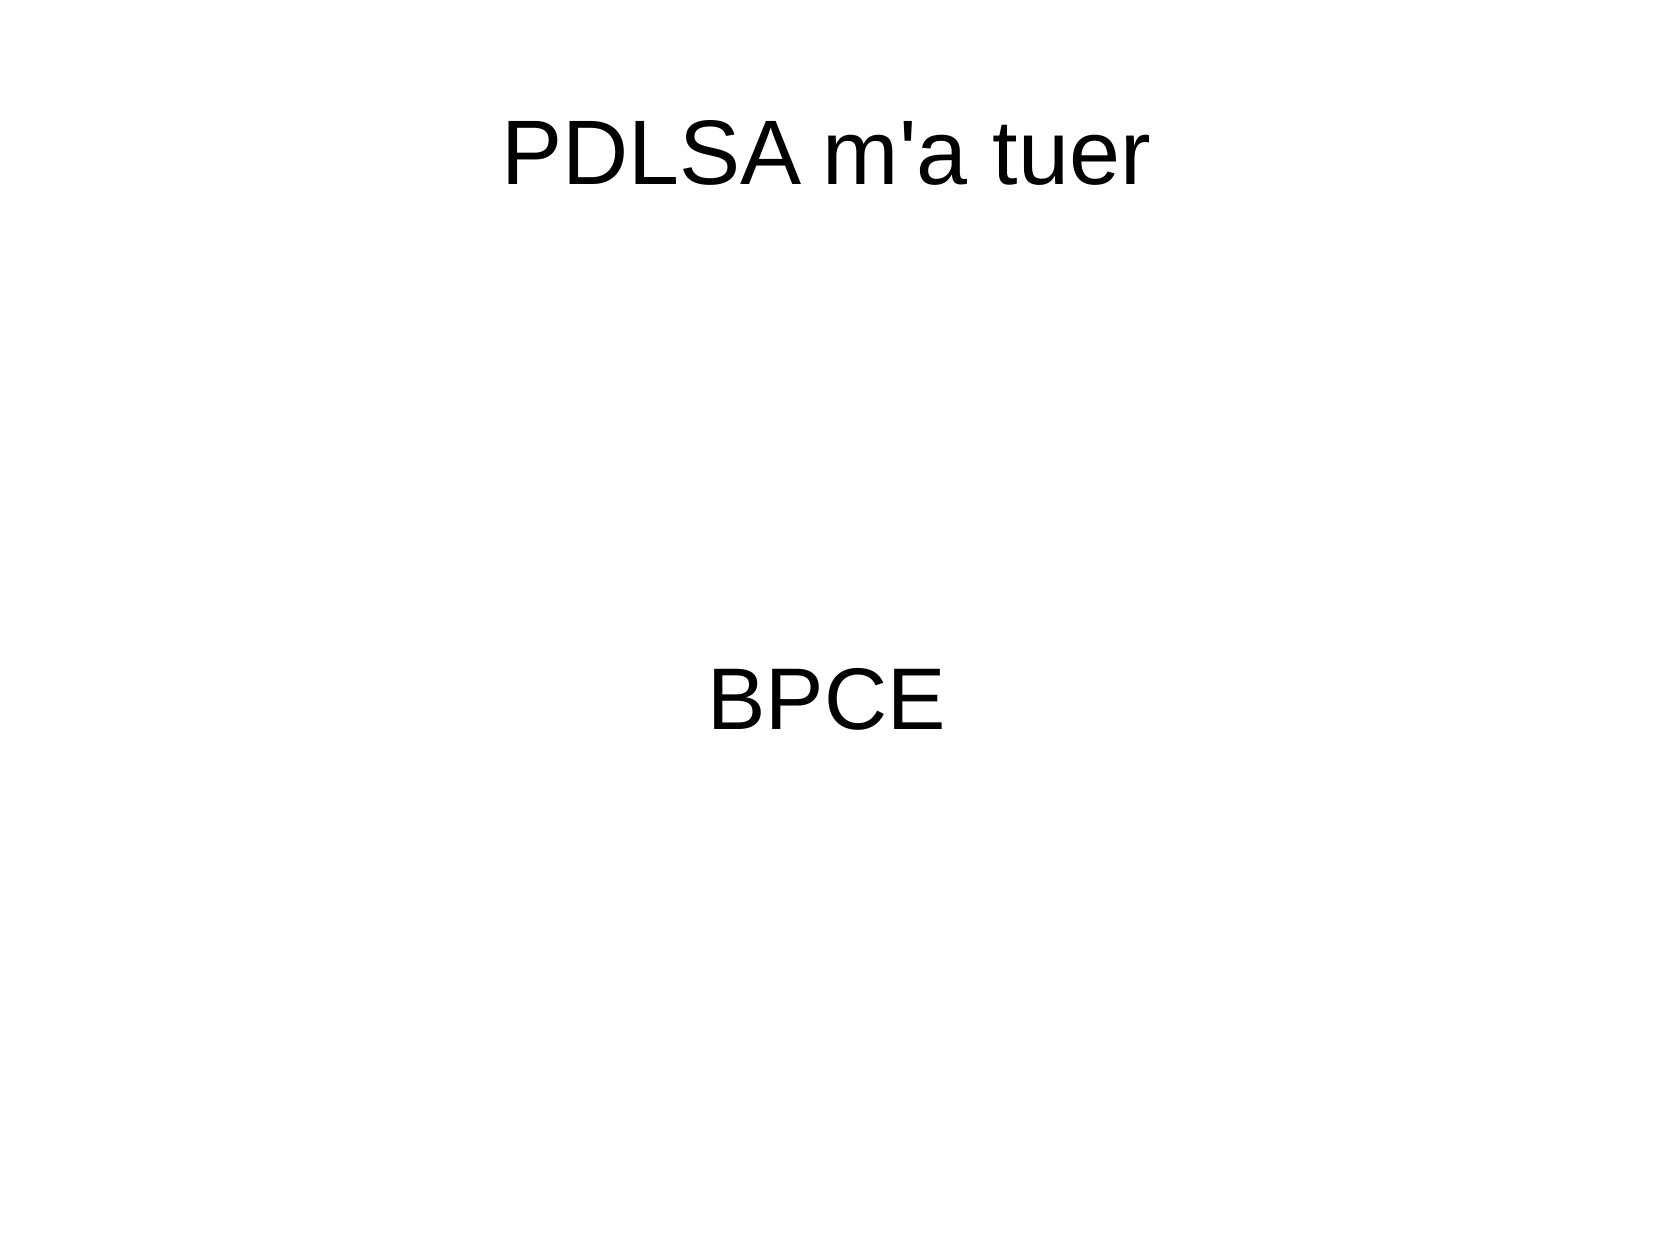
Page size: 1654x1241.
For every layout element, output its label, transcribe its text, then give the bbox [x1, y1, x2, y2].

title PDLSA m'a tuer [82, 56, 1571, 250]
subtitle BPCE [82, 297, 1571, 1102]
